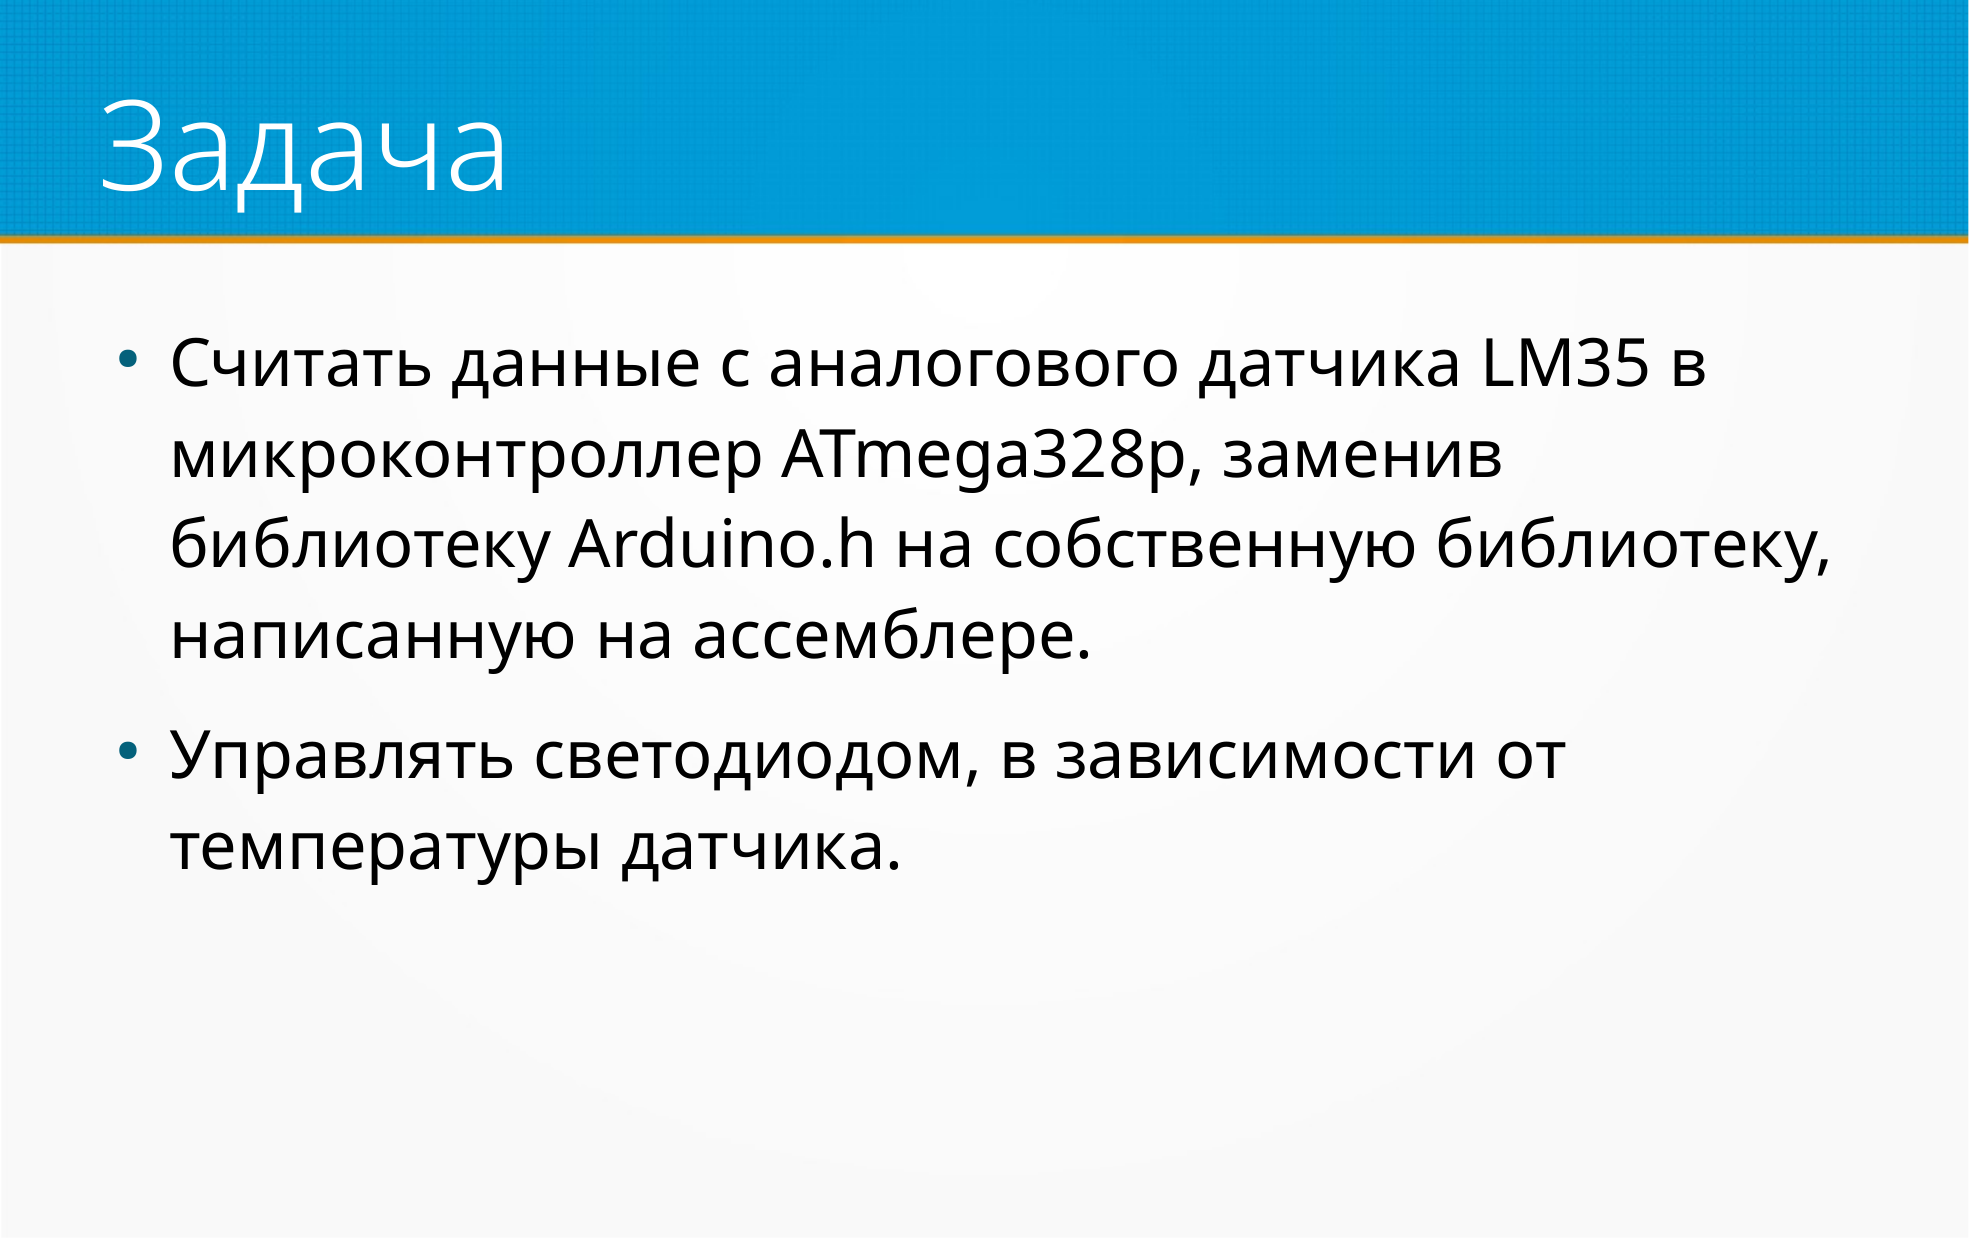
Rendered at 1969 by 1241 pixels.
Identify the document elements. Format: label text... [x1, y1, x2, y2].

picture [0, 233, 1969, 1241]
list Считать данные с аналогового датчика LM35 в микроконтроллер ATmega328p, заменив библиотеку Arduino.h на собственную библиотеку, написанную на ассемблере. Управлять светодиодом, в зависимости от температуры датчика. [98, 315, 1861, 1081]
title Задача [98, 19, 1870, 227]
